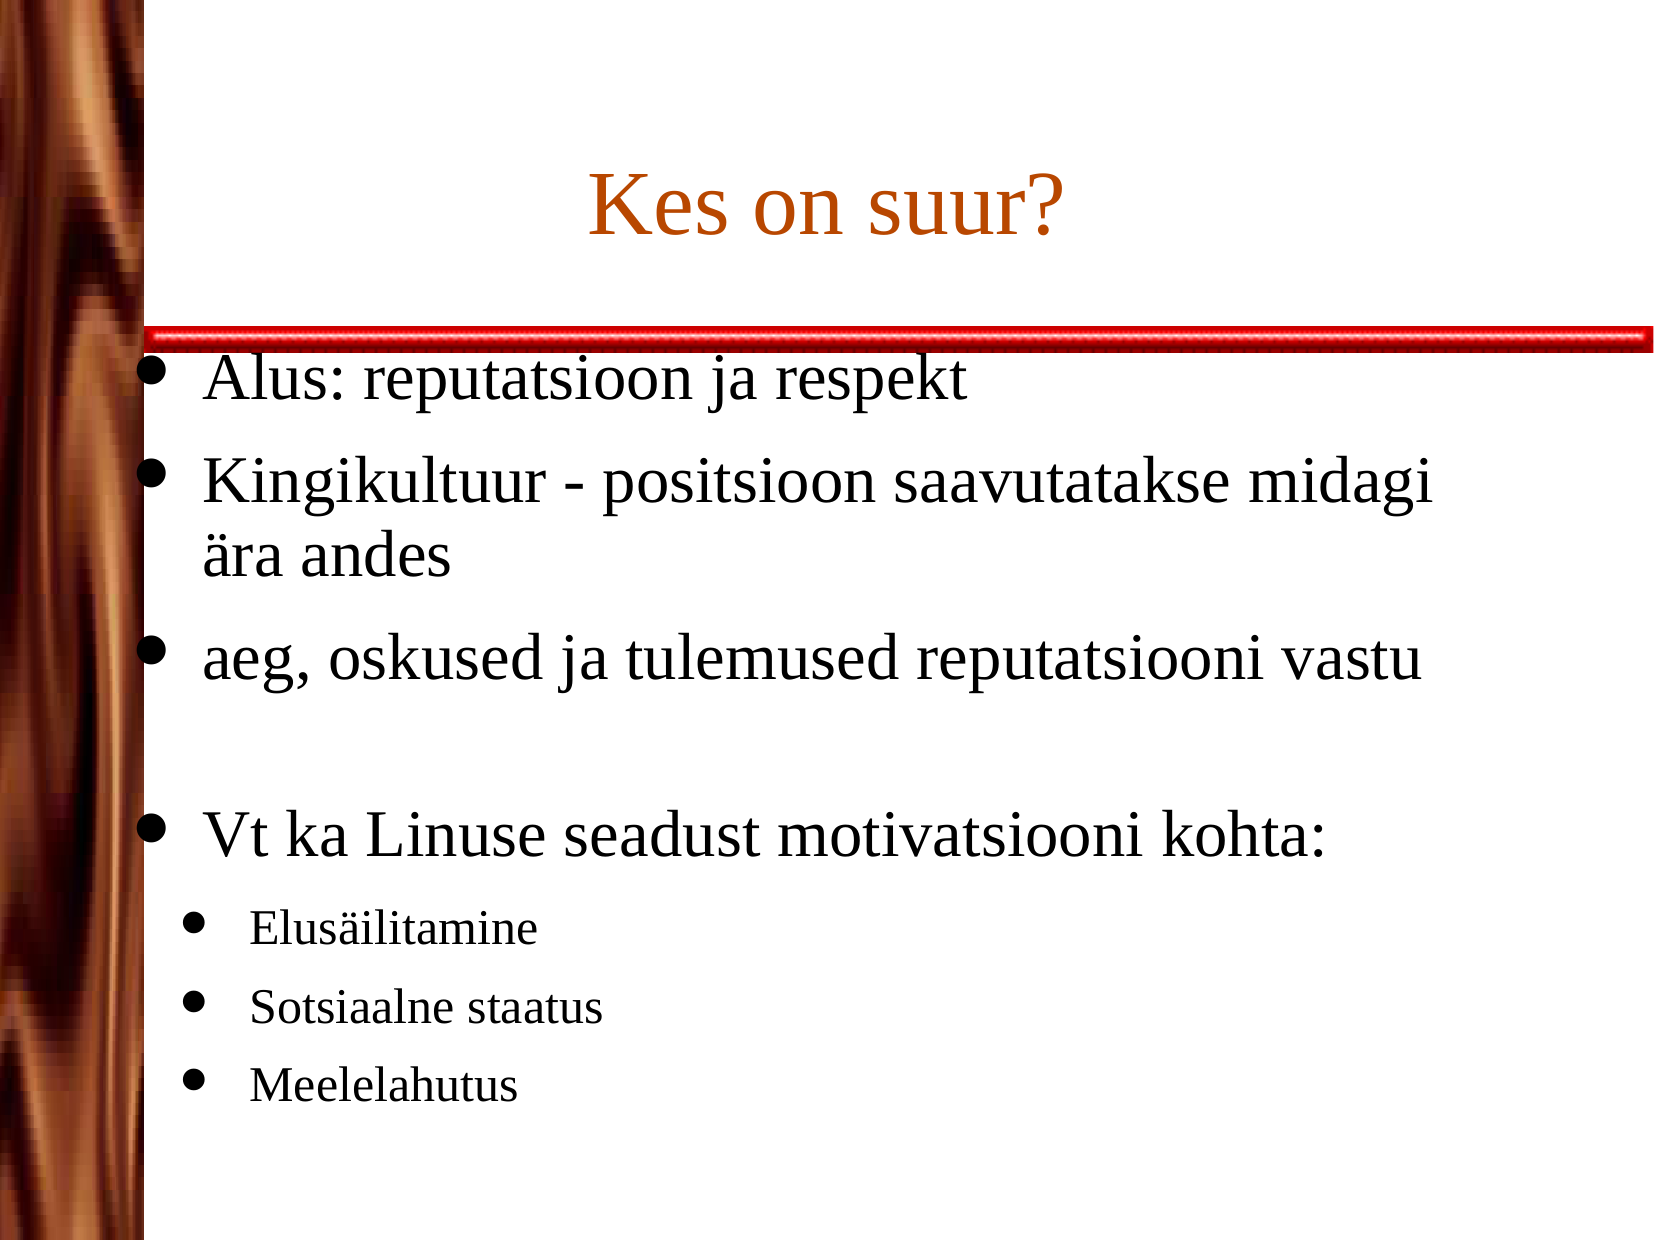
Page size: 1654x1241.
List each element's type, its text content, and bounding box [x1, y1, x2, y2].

picture [0, 0, 1654, 1240]
title Kes on suur? [121, 102, 1534, 310]
list Alus: reputatsioon ja respekt Kingikultuur - positsioon saavutatakse midagi ära andes aeg, oskused ja tulemused reputatsiooni vastu Vt ka Linuse seadust motivatsiooni kohta: Elusäilitamine Sotsiaalne staatus Meelelahutus [121, 344, 1534, 1126]
